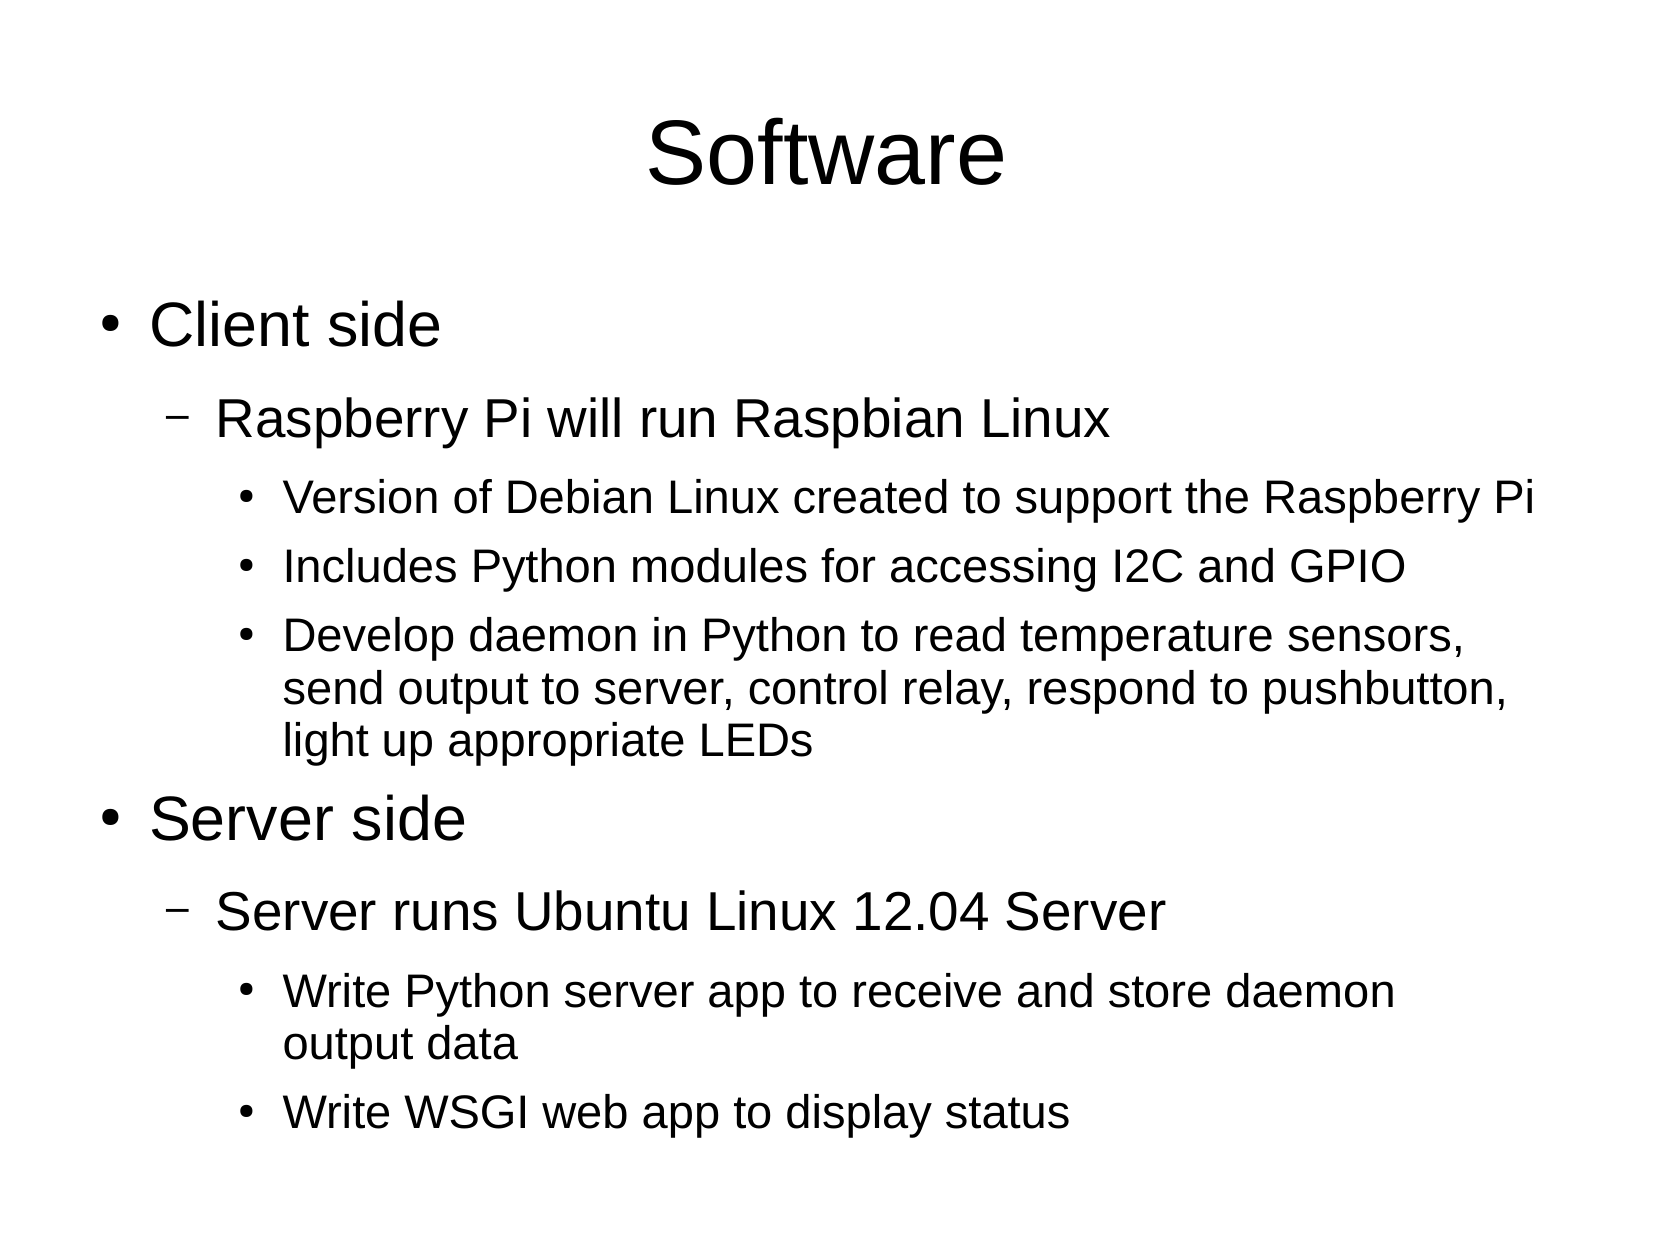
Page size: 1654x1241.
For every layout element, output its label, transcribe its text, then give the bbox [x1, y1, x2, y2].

title Software [82, 49, 1571, 257]
list Client side Raspberry Pi will run Raspbian Linux Version of Debian Linux created to support the Raspberry Pi Includes Python modules for accessing I2C and GPIO Develop daemon in Python to read temperature sensors, send output to server, control relay, respond to pushbutton, light up appropriate LEDs Server side Server runs Ubuntu Linux 12.04 Server Write Python server app to receive and store daemon output data Write WSGI web app to display status [82, 290, 1538, 1156]
